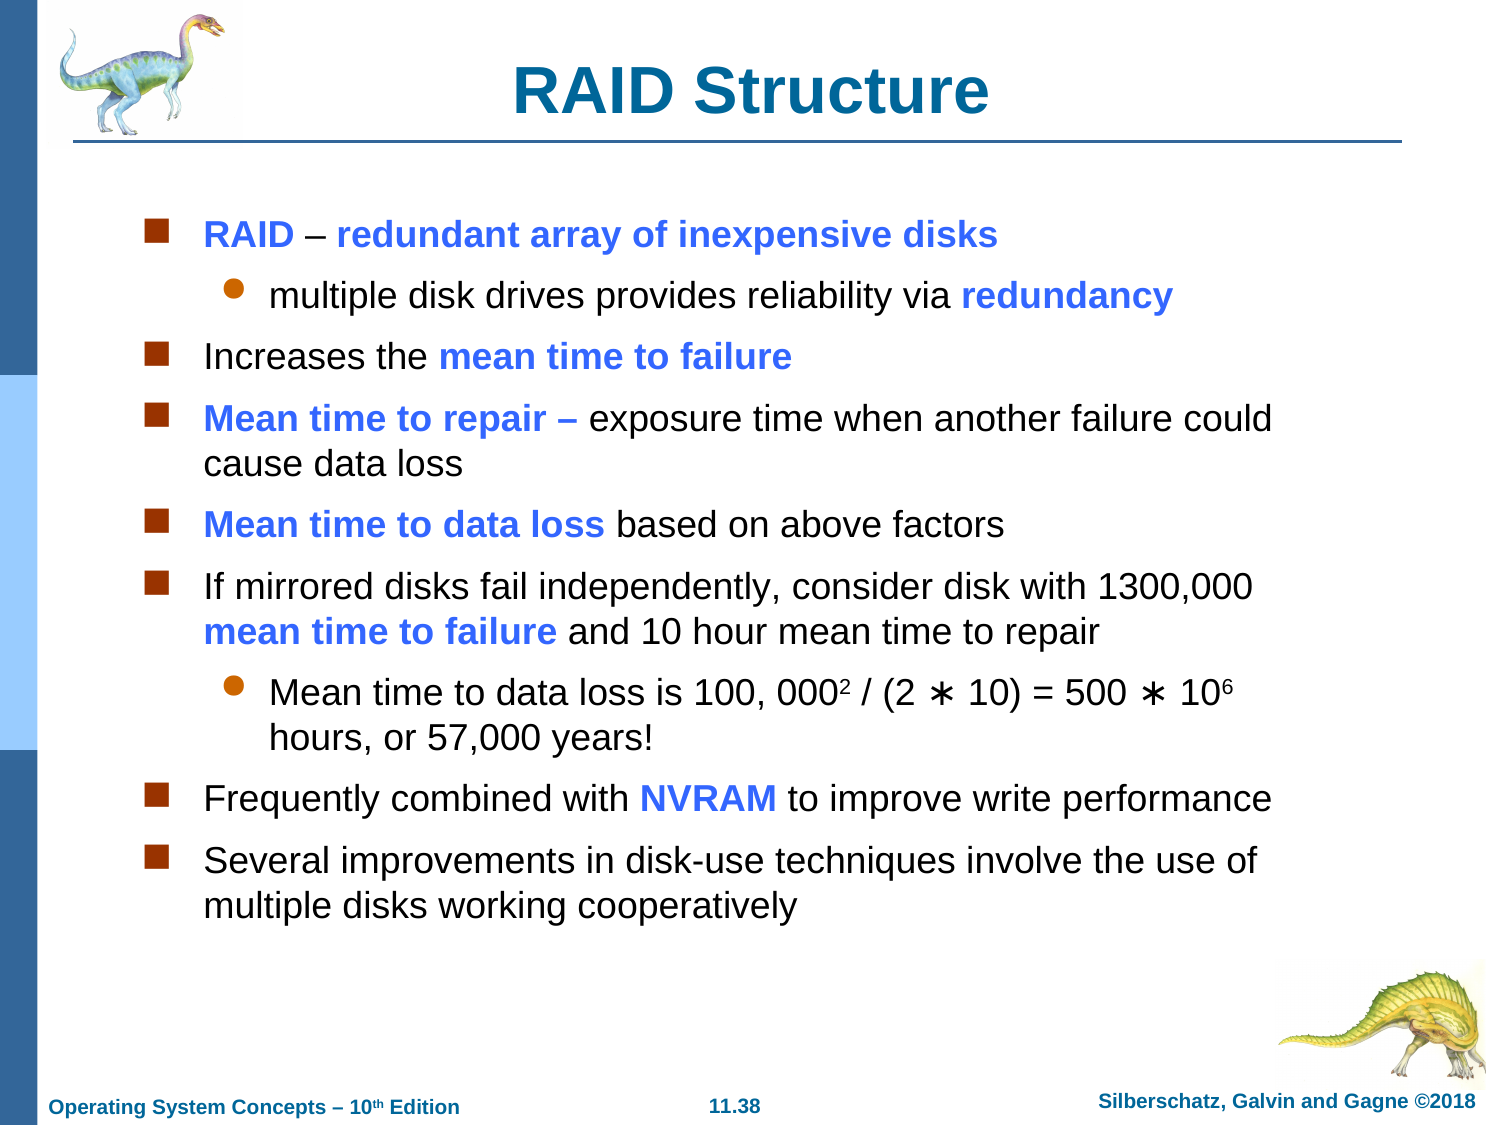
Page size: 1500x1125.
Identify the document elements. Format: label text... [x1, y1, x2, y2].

picture [1275, 959, 1486, 1090]
picture [1415, 1093, 1423, 1098]
picture [46, 0, 243, 149]
title RAID Structure [115, 39, 1389, 134]
list RAID – redundant array of inexpensive disks multiple disk drives provides reliability via redundancy Increases the mean time to failure Mean time to repair – exposure time when another failure could cause data loss Mean time to data loss based on above factors If mirrored disks fail independently, consider disk with 1300,000 mean time to failure and 10 hour mean time to repair Mean time to data loss is 100, 0002 / (2 ∗ 10) = 500 ∗ 106 hours, or 57,000 years! Frequently combined with NVRAM to improve write performance Several improvements in disk-use techniques involve the use of multiple disks working cooperatively [132, 202, 1361, 946]
